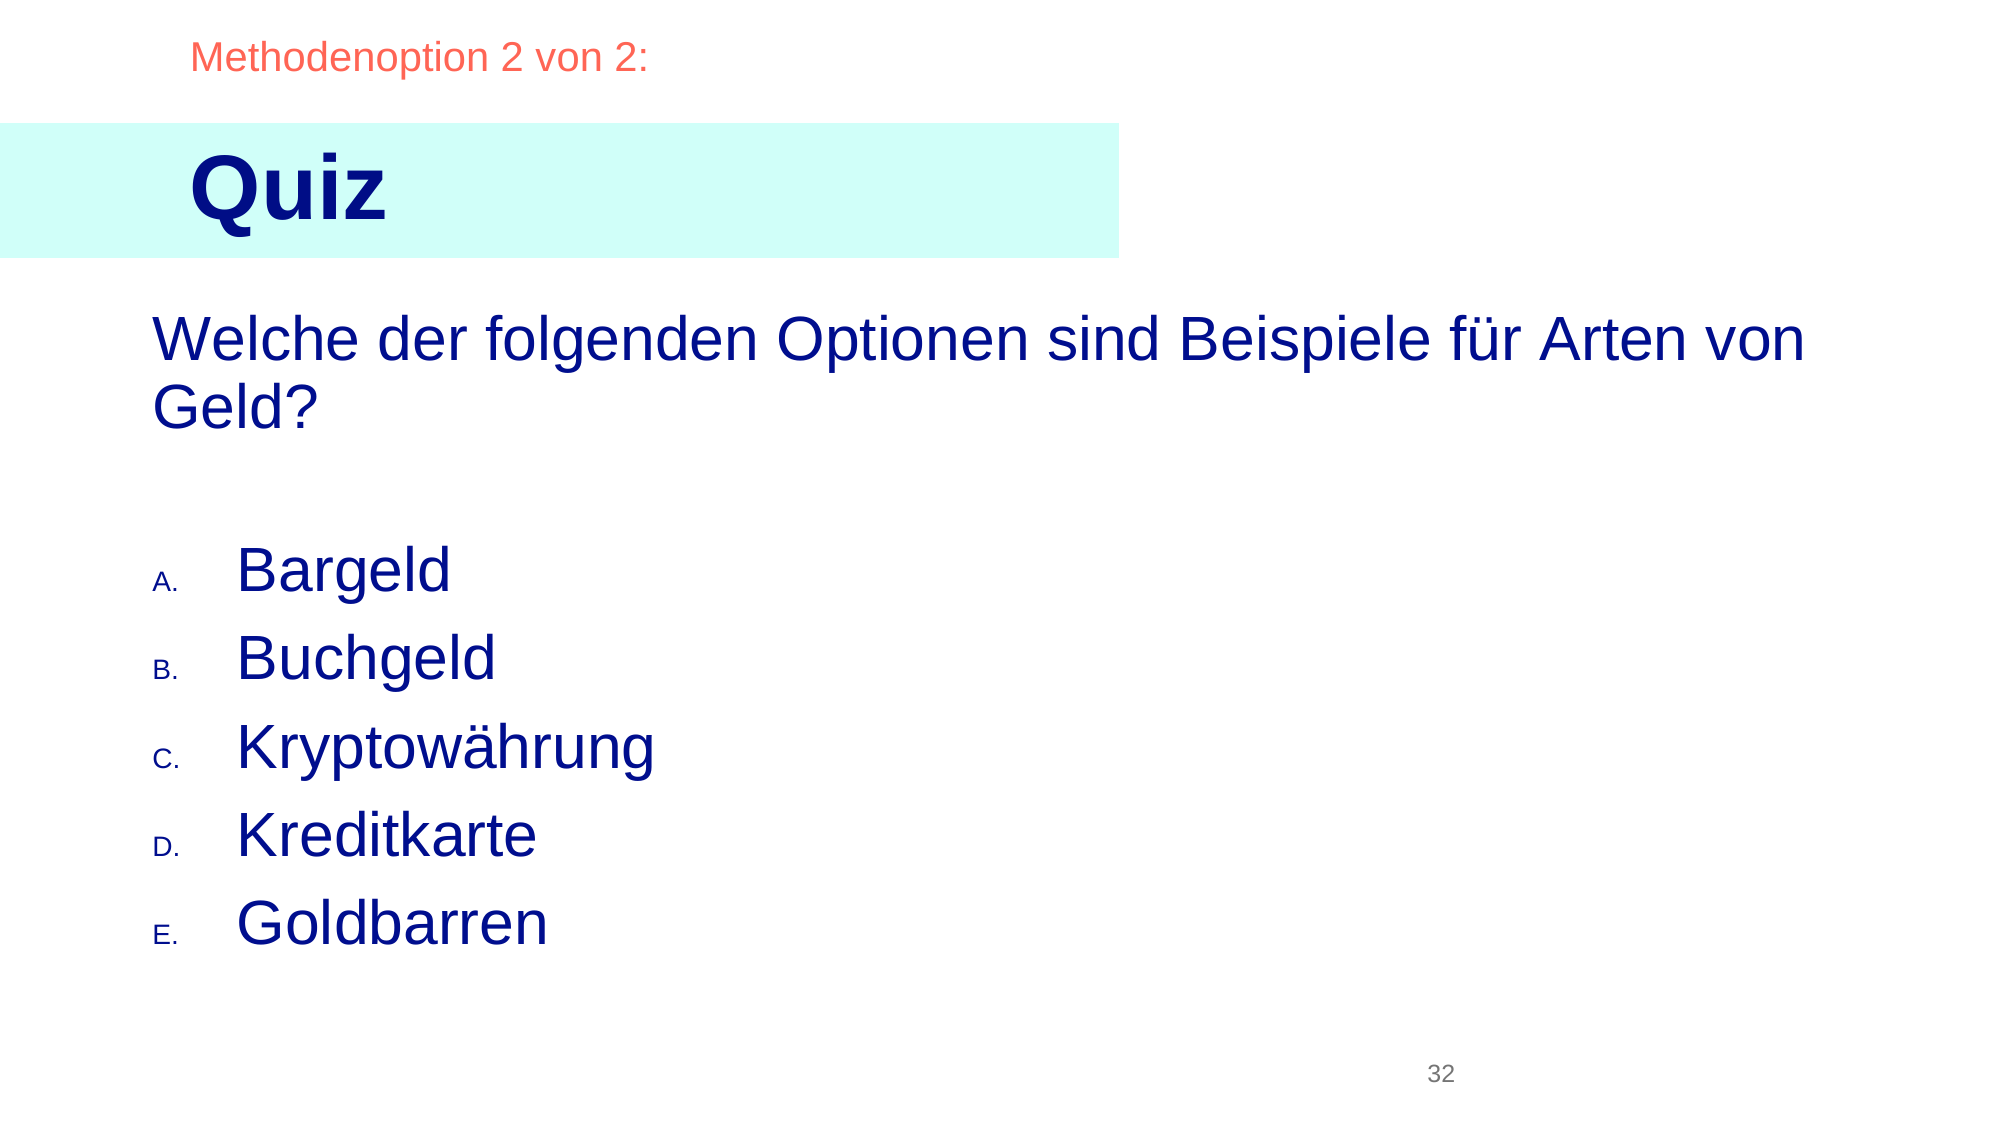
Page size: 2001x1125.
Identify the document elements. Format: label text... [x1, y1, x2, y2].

list Methodenoption 2 von 2: [137, 27, 1119, 107]
list Quiz [137, 129, 1093, 258]
list Welche der folgenden Optionen sind Beispiele für Arten von Geld? Bargeld Buchgeld Kryptowährung Kreditkarte Goldbarren [137, 299, 1863, 1014]
